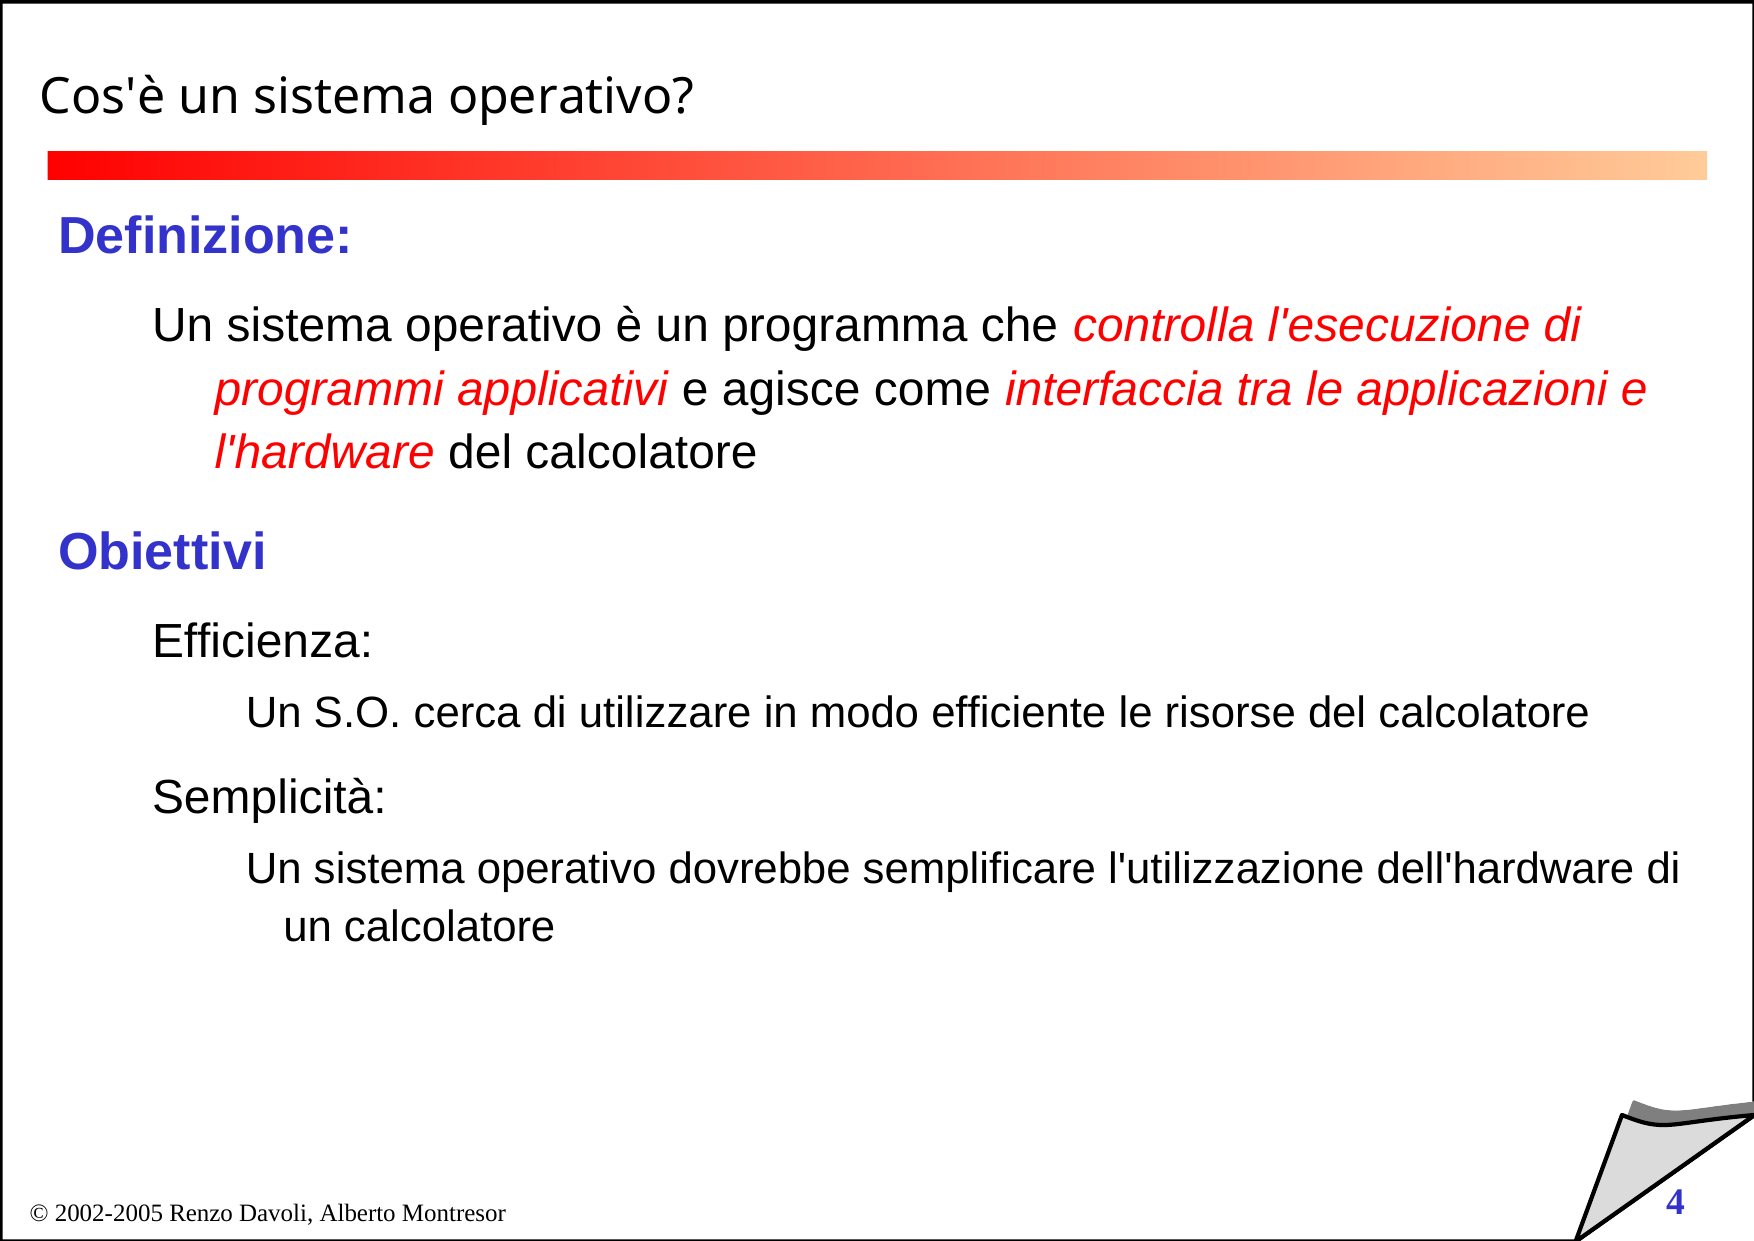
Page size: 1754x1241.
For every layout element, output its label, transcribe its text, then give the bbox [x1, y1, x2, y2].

title Cos'è un sistema operativo? [40, 49, 1713, 144]
list Definizione: Un sistema operativo è un programma che controlla l'esecuzione di programmi applicativi e agisce come interfaccia tra le applicazioni e l'hardware del calcolatore Obiettivi Efficienza: Un S.O. cerca di utilizzare in modo efficiente le risorse del calcolatore Semplicità: Un sistema operativo dovrebbe semplificare l'utilizzazione dell'hardware di un calcolatore [58, 206, 1696, 1112]
